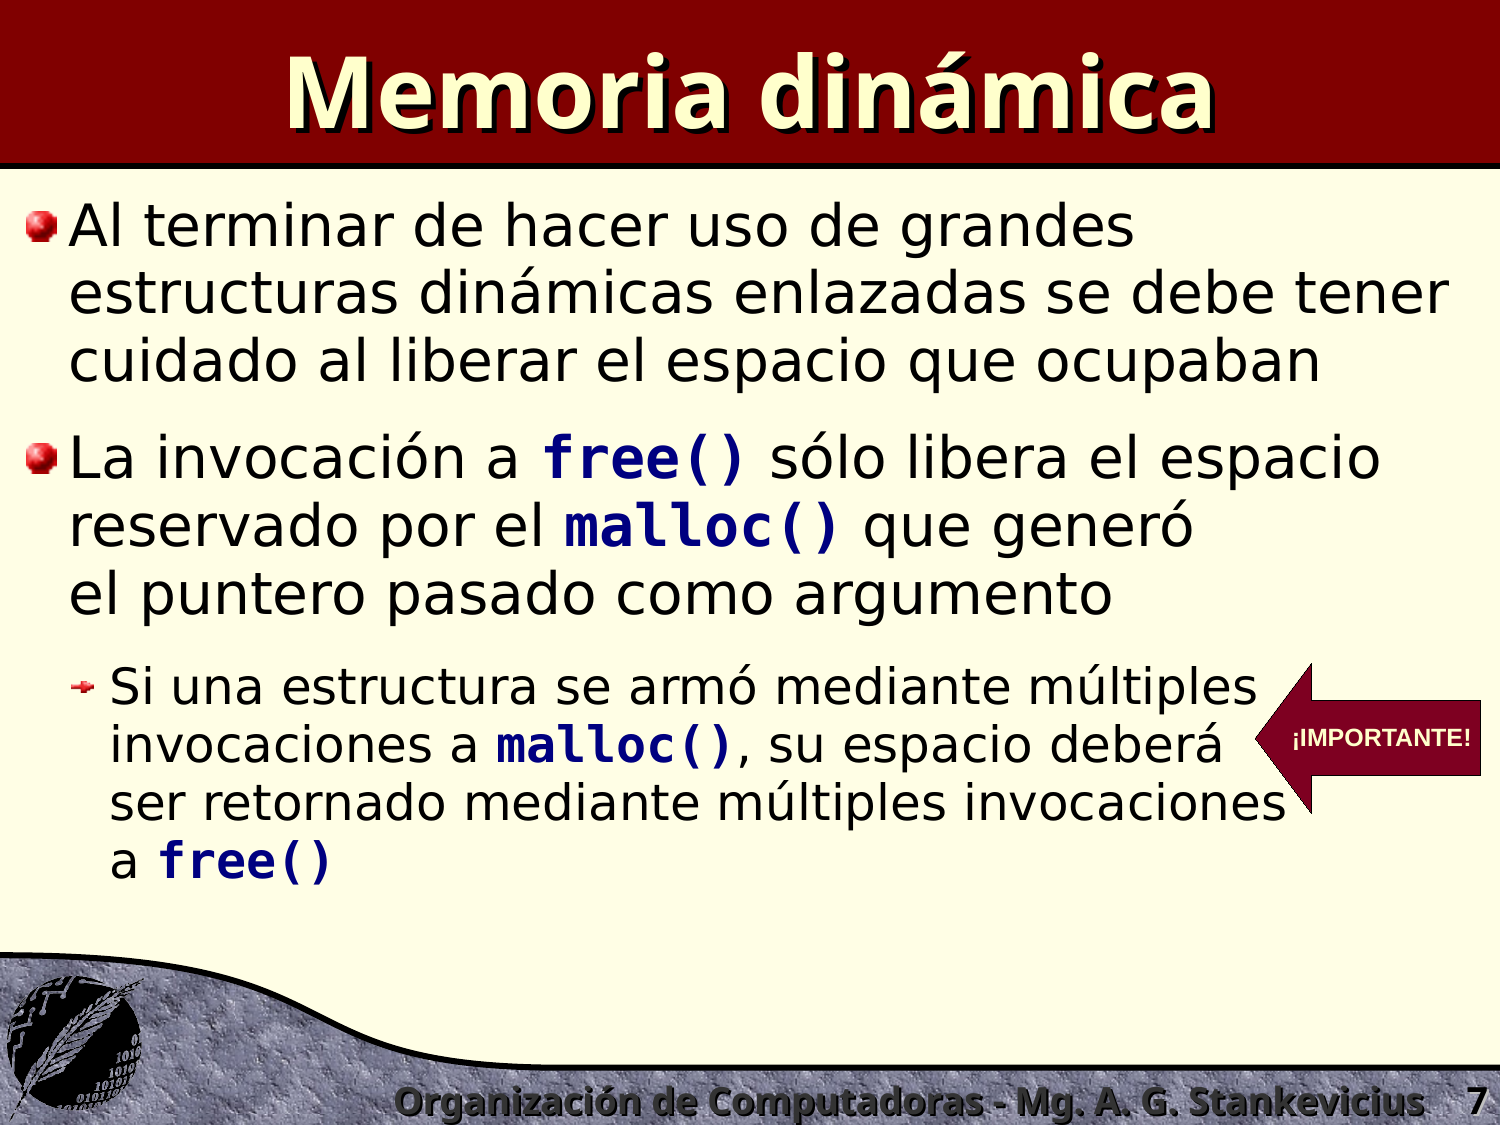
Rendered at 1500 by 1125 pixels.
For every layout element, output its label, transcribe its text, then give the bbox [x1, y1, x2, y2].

picture [1058, 1100, 1065, 1110]
title Memoria dinámica [15, 5, 1485, 160]
text_box ¡IMPORTANTE! [1255, 663, 1481, 814]
picture [448, 1100, 455, 1110]
picture [802, 1100, 806, 1110]
picture [0, 959, 1500, 1125]
list Al terminar de hacer uso de grandes estructuras dinámicas enlazadas se debe tener cuidado al liberar el espacio que ocupaban La invocación a free() sólo libera el espacio reservado por el malloc() que generó el puntero pasado como argumento Si una estructura se armó mediante múltiples invocaciones a malloc(), su espacio deberá ser retornado mediante múltiples invocaciones a free() [11, 192, 1486, 935]
